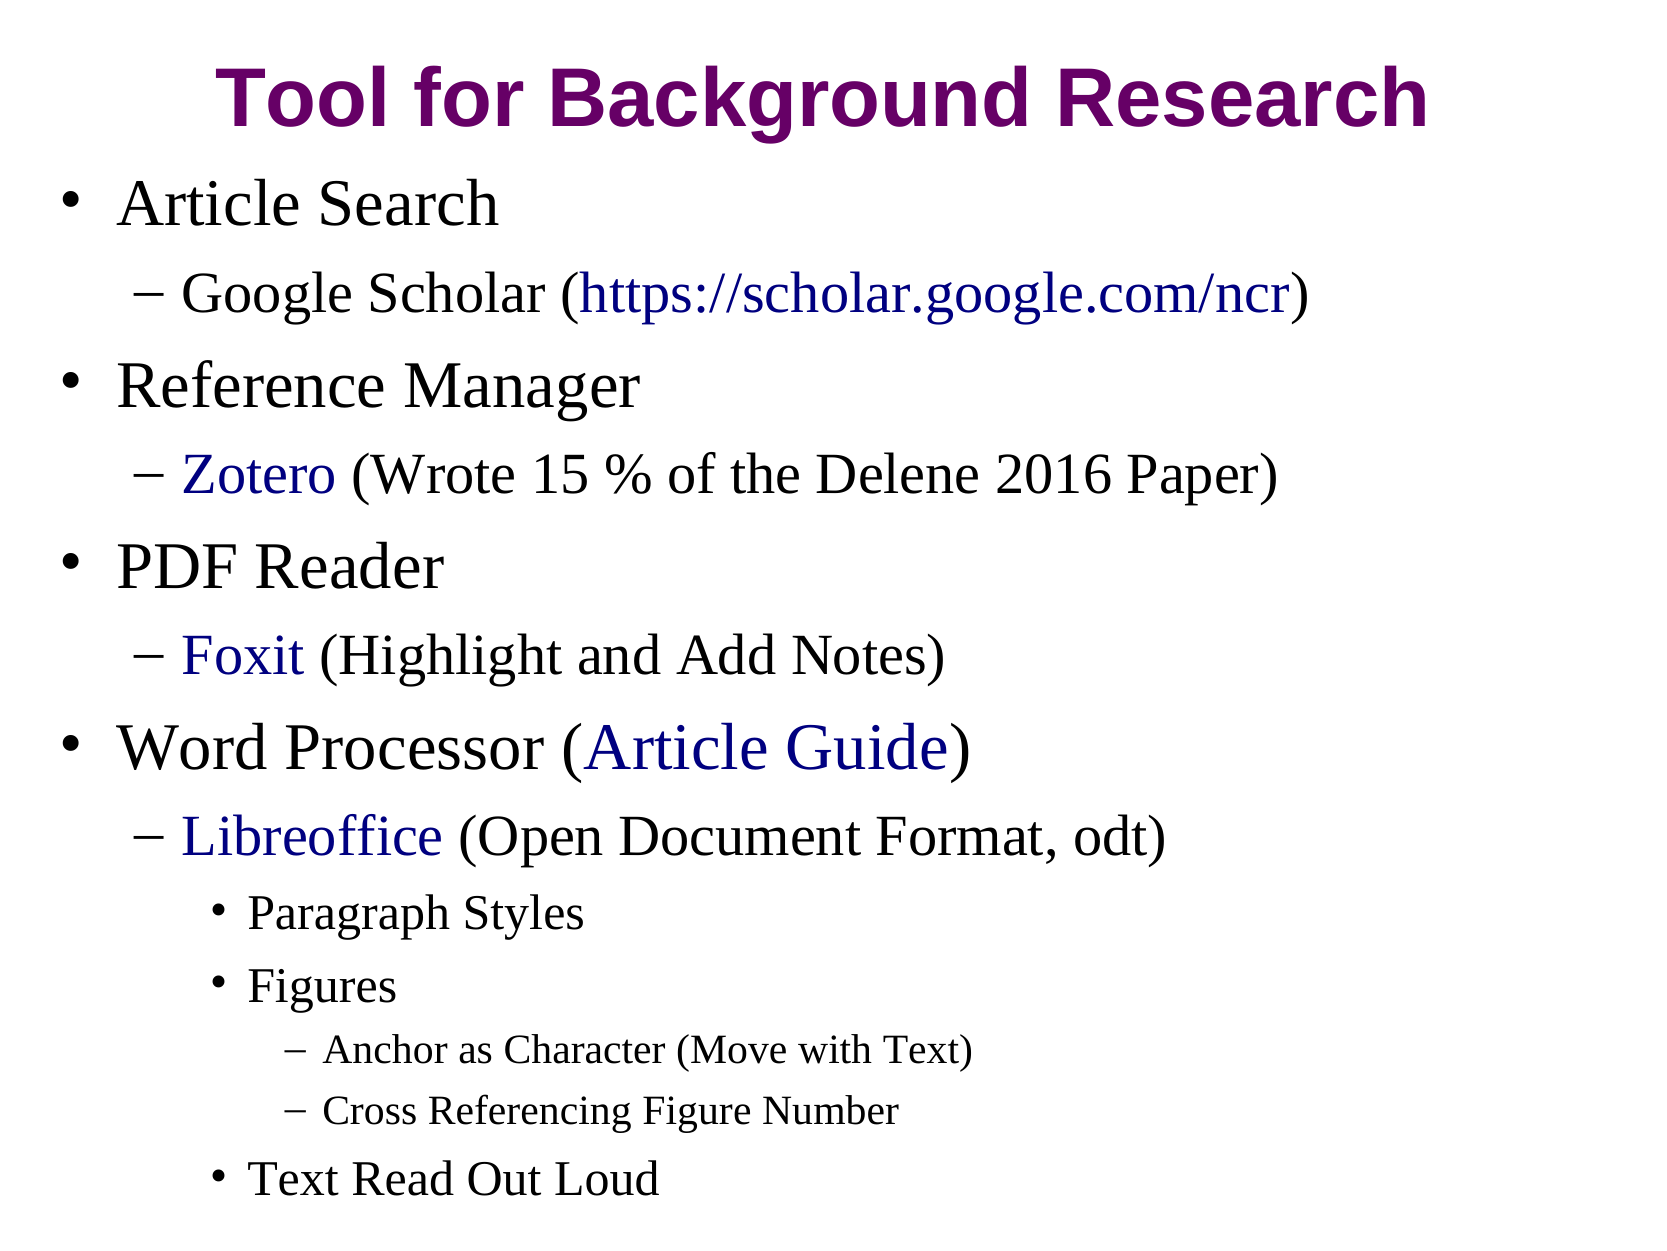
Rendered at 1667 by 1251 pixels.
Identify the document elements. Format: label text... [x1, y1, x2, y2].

title Tool for Background Research [0, 35, 1667, 151]
list Article Search Google Scholar (https://scholar.google.com/ncr) Reference Manager Zotero (Wrote 15 % of the Delene 2016 Paper) PDF Reader Foxit (Highlight and Add Notes) Word Processor (Article Guide) Libreoffice (Open Document Format, odt) Paragraph Styles Figures Anchor as Character (Move with Text) Cross Referencing Figure Number Text Read Out Loud [45, 151, 1636, 1213]
